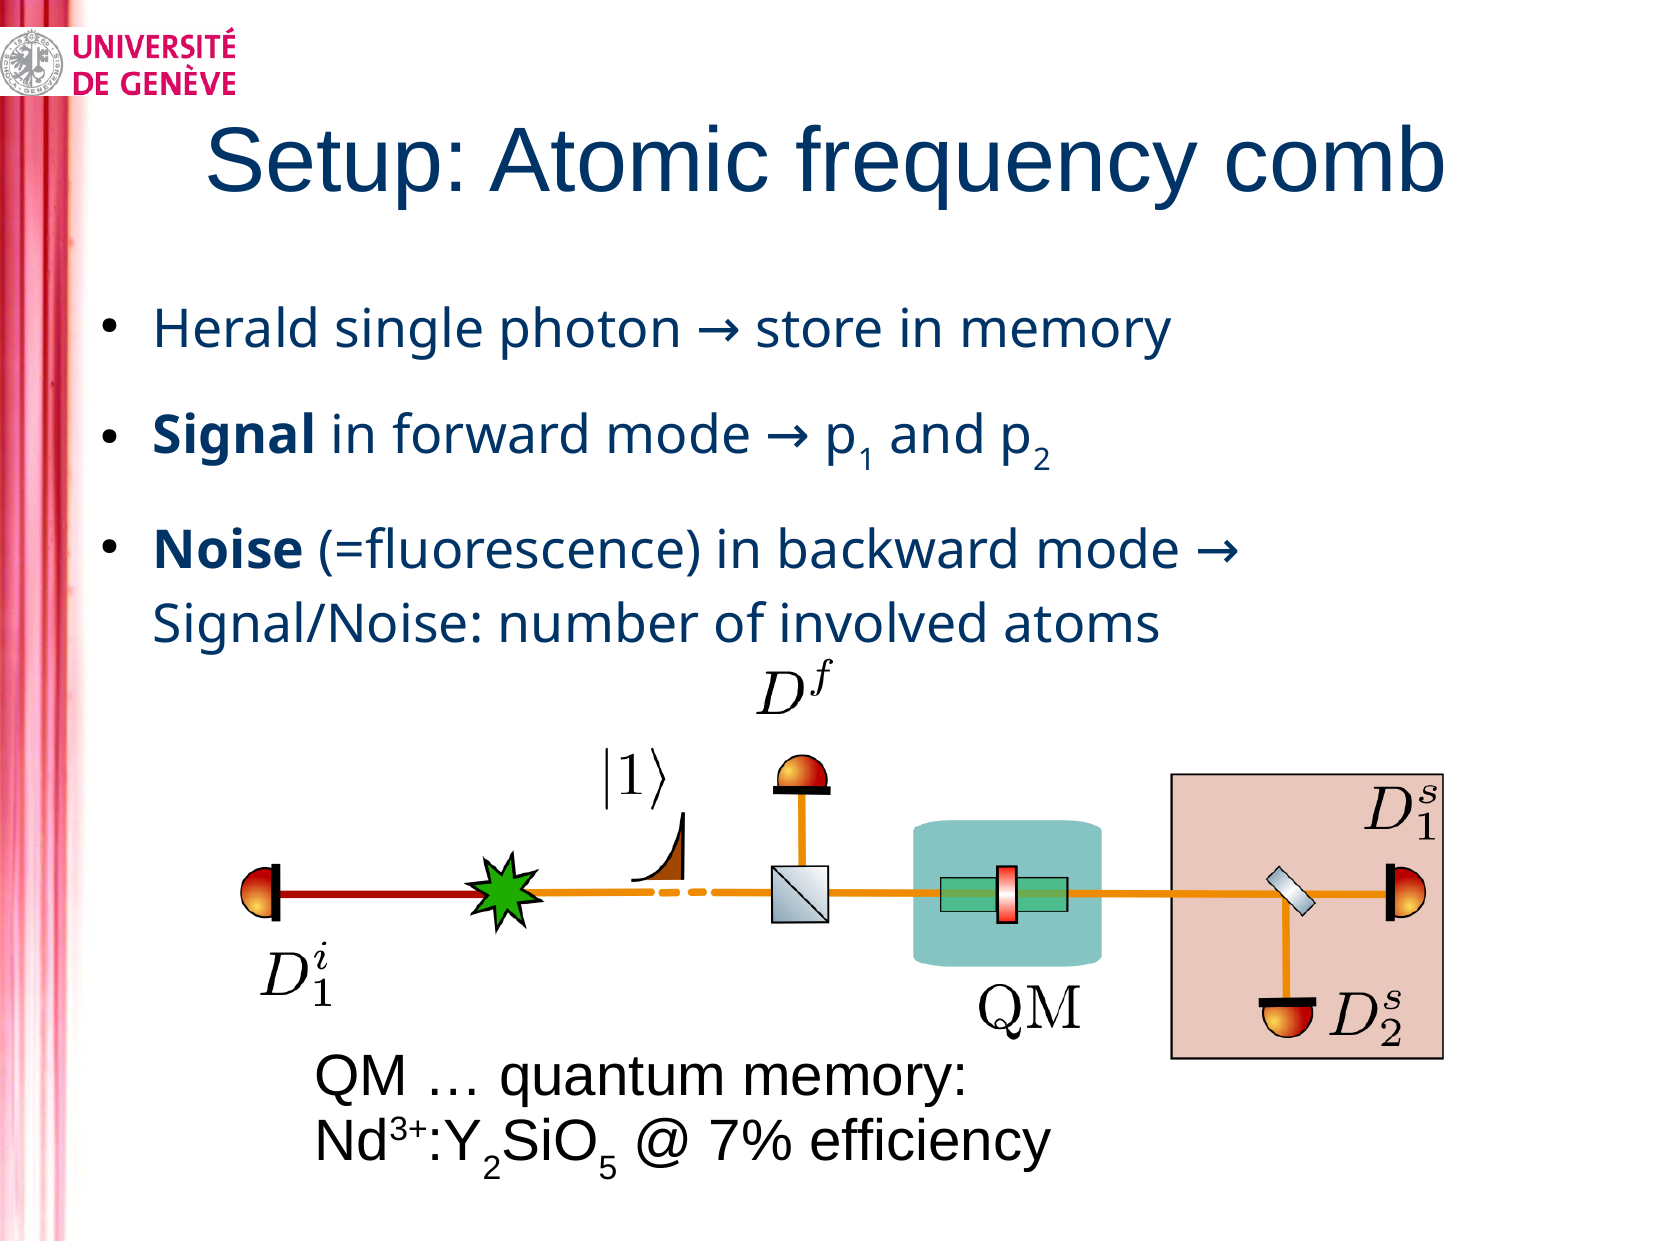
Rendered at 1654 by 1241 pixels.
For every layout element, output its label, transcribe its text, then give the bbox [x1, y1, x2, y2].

picture [196, 661, 1457, 1141]
list Herald single photon → store in memory Signal in forward mode → p1 and p2 Noise (=fluorescence) in backward mode → Signal/Noise: number of involved atoms [82, 290, 1571, 661]
title Setup: Atomic frequency comb quantum memory (Nd) [82, 108, 1571, 290]
text_box QM … quantum memory: Nd3+:Y2SiO5 @ 7% efficiency [300, 1035, 1141, 1194]
picture [0, 0, 235, 1241]
